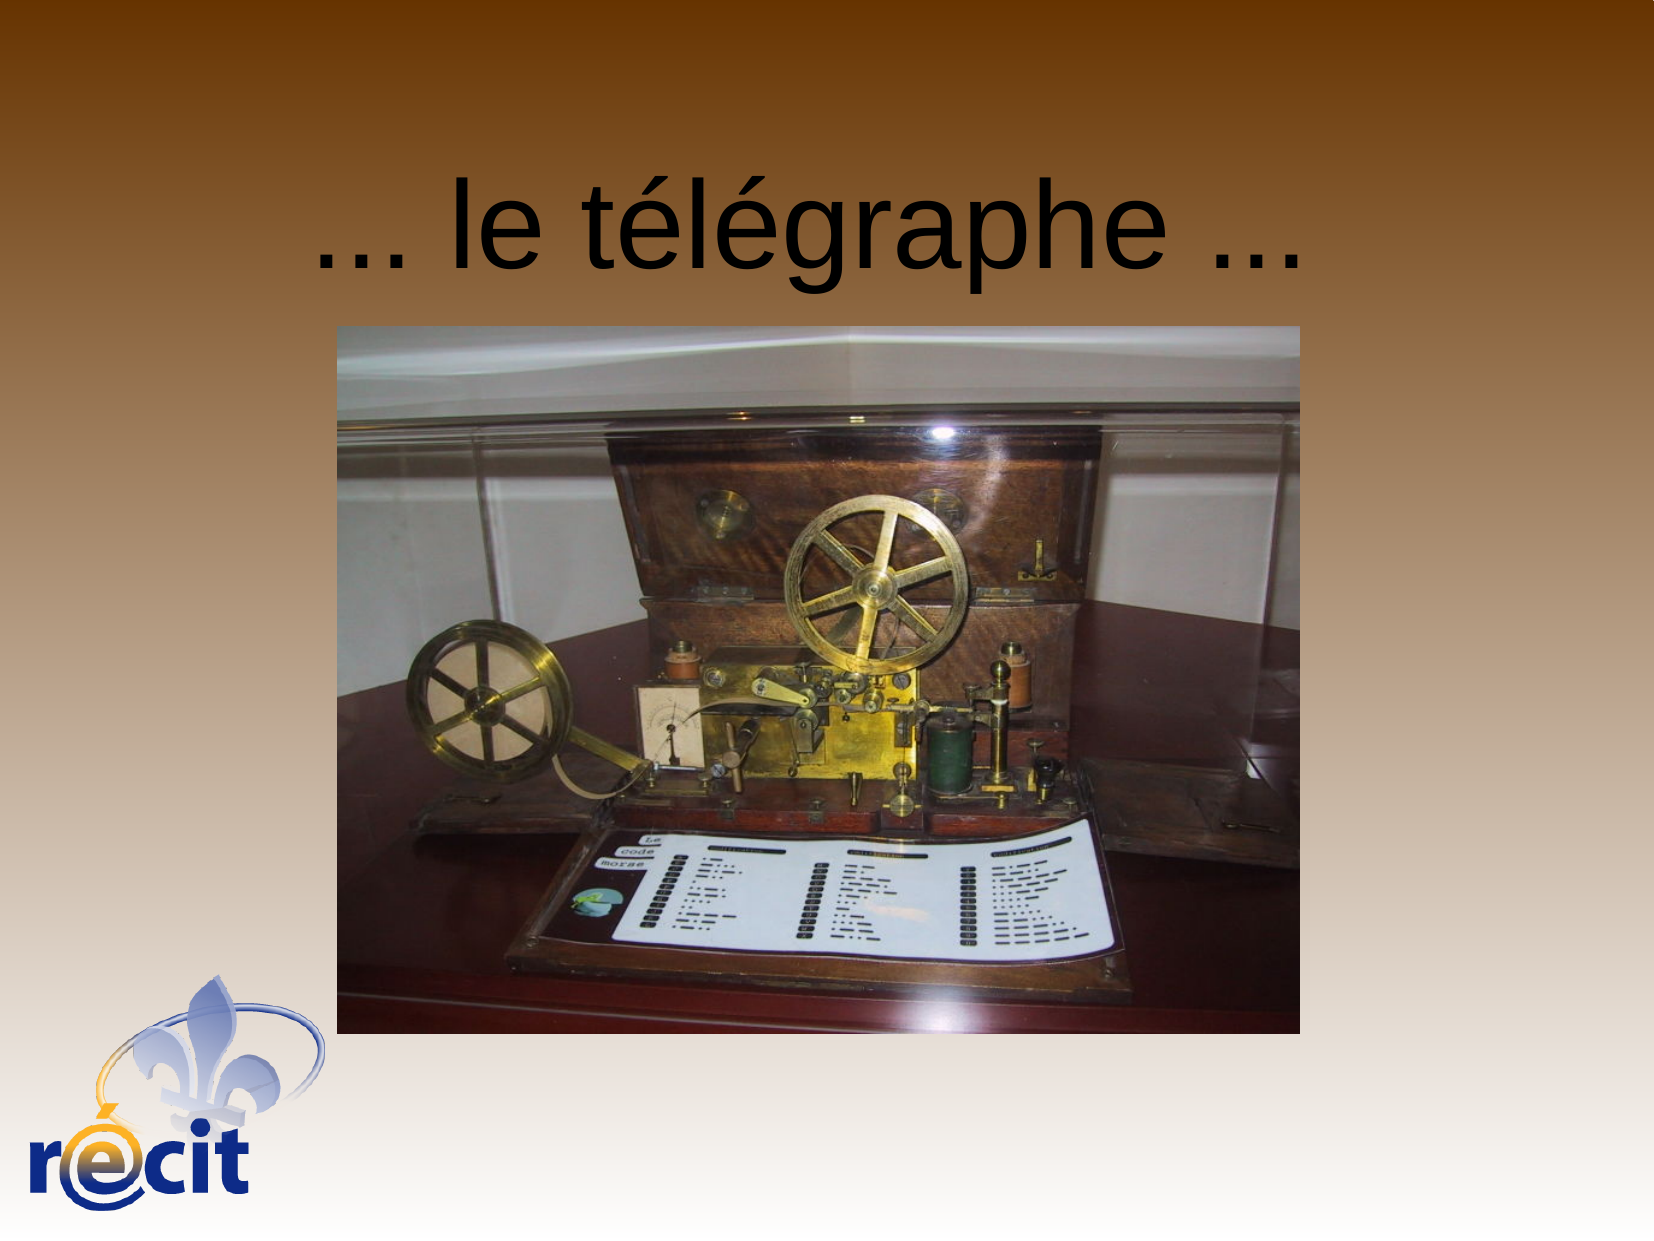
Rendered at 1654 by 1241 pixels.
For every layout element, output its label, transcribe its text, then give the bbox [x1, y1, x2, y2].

picture [337, 326, 1300, 1034]
picture [29, 974, 325, 1211]
text_box ... le télégraphe ... [295, 147, 1447, 303]
